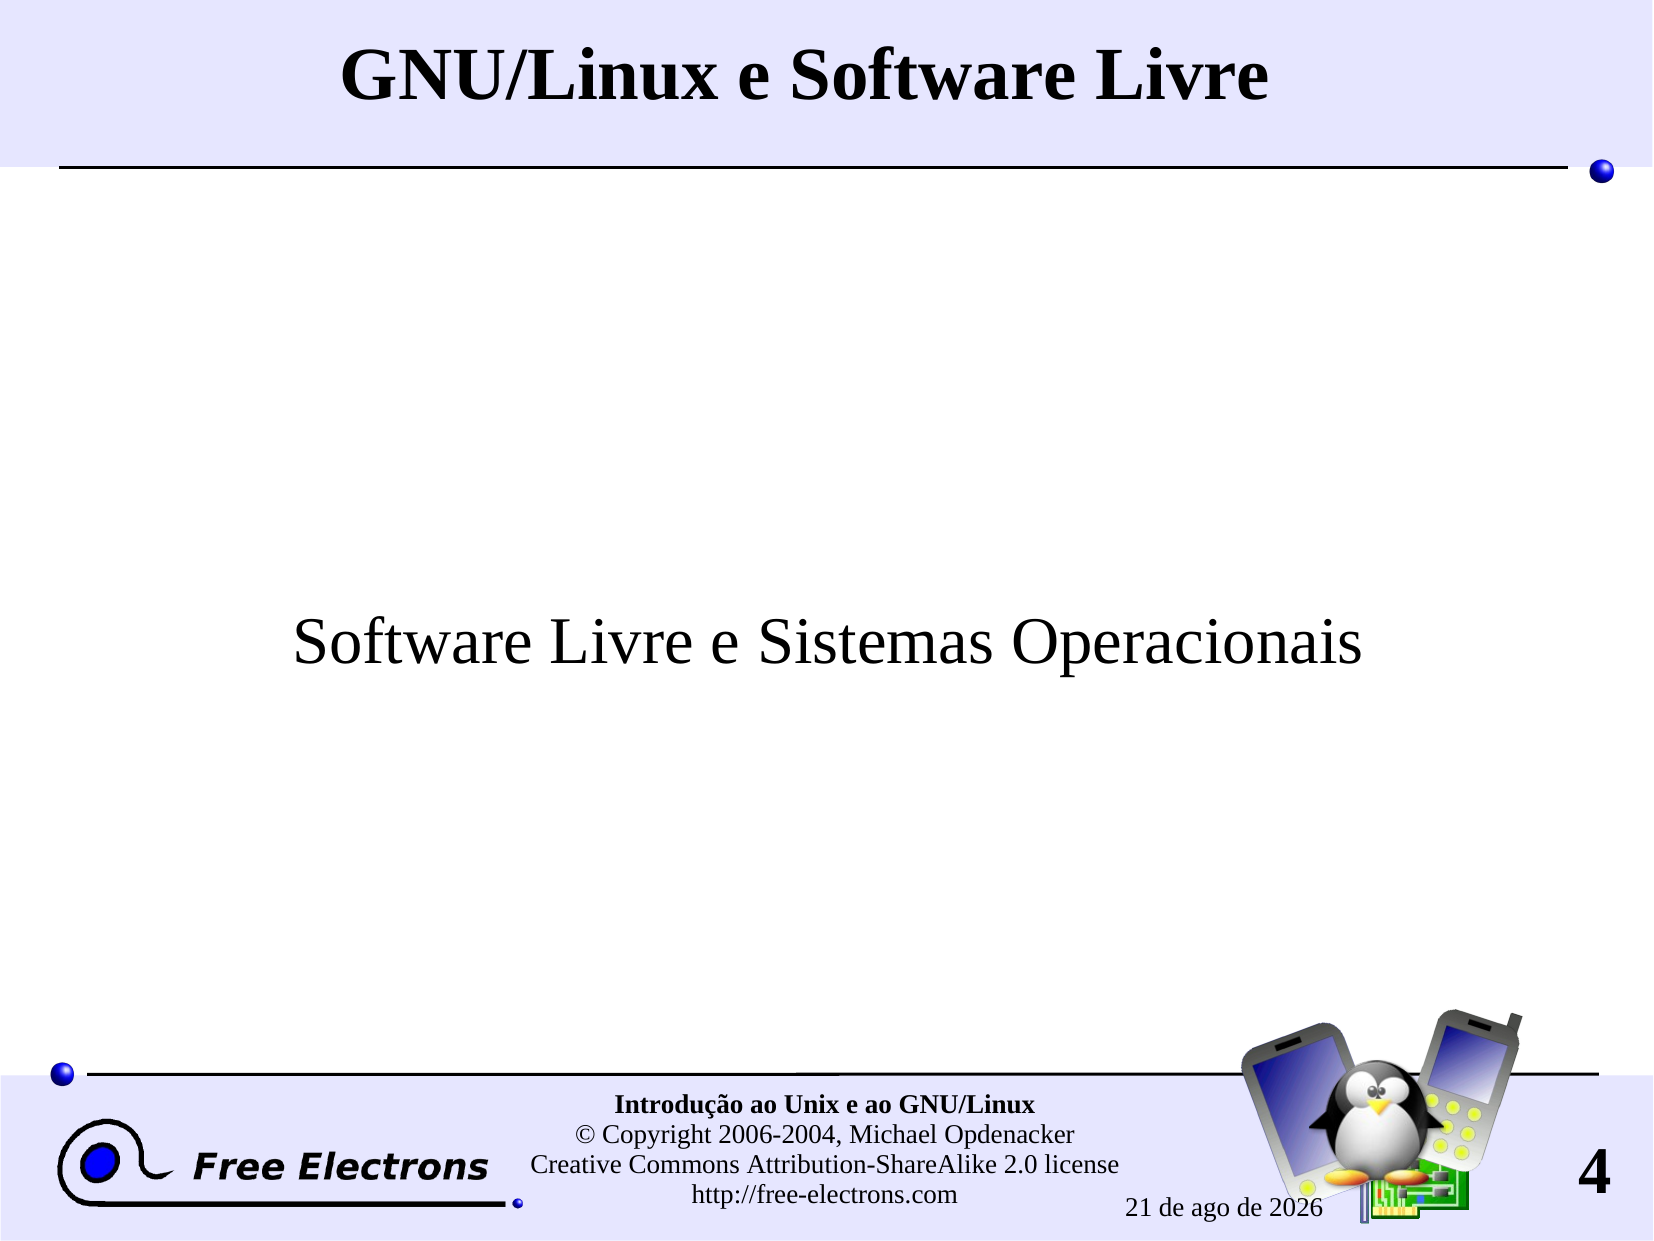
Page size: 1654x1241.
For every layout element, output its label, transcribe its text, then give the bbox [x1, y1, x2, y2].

picture [50, 1108, 527, 1216]
picture [1285, 1199, 1292, 1215]
title GNU/Linux e Software Livre [60, 25, 1551, 124]
subtitle Software Livre e Sistemas Operacionais [105, 216, 1518, 1067]
picture [1231, 1008, 1537, 1241]
